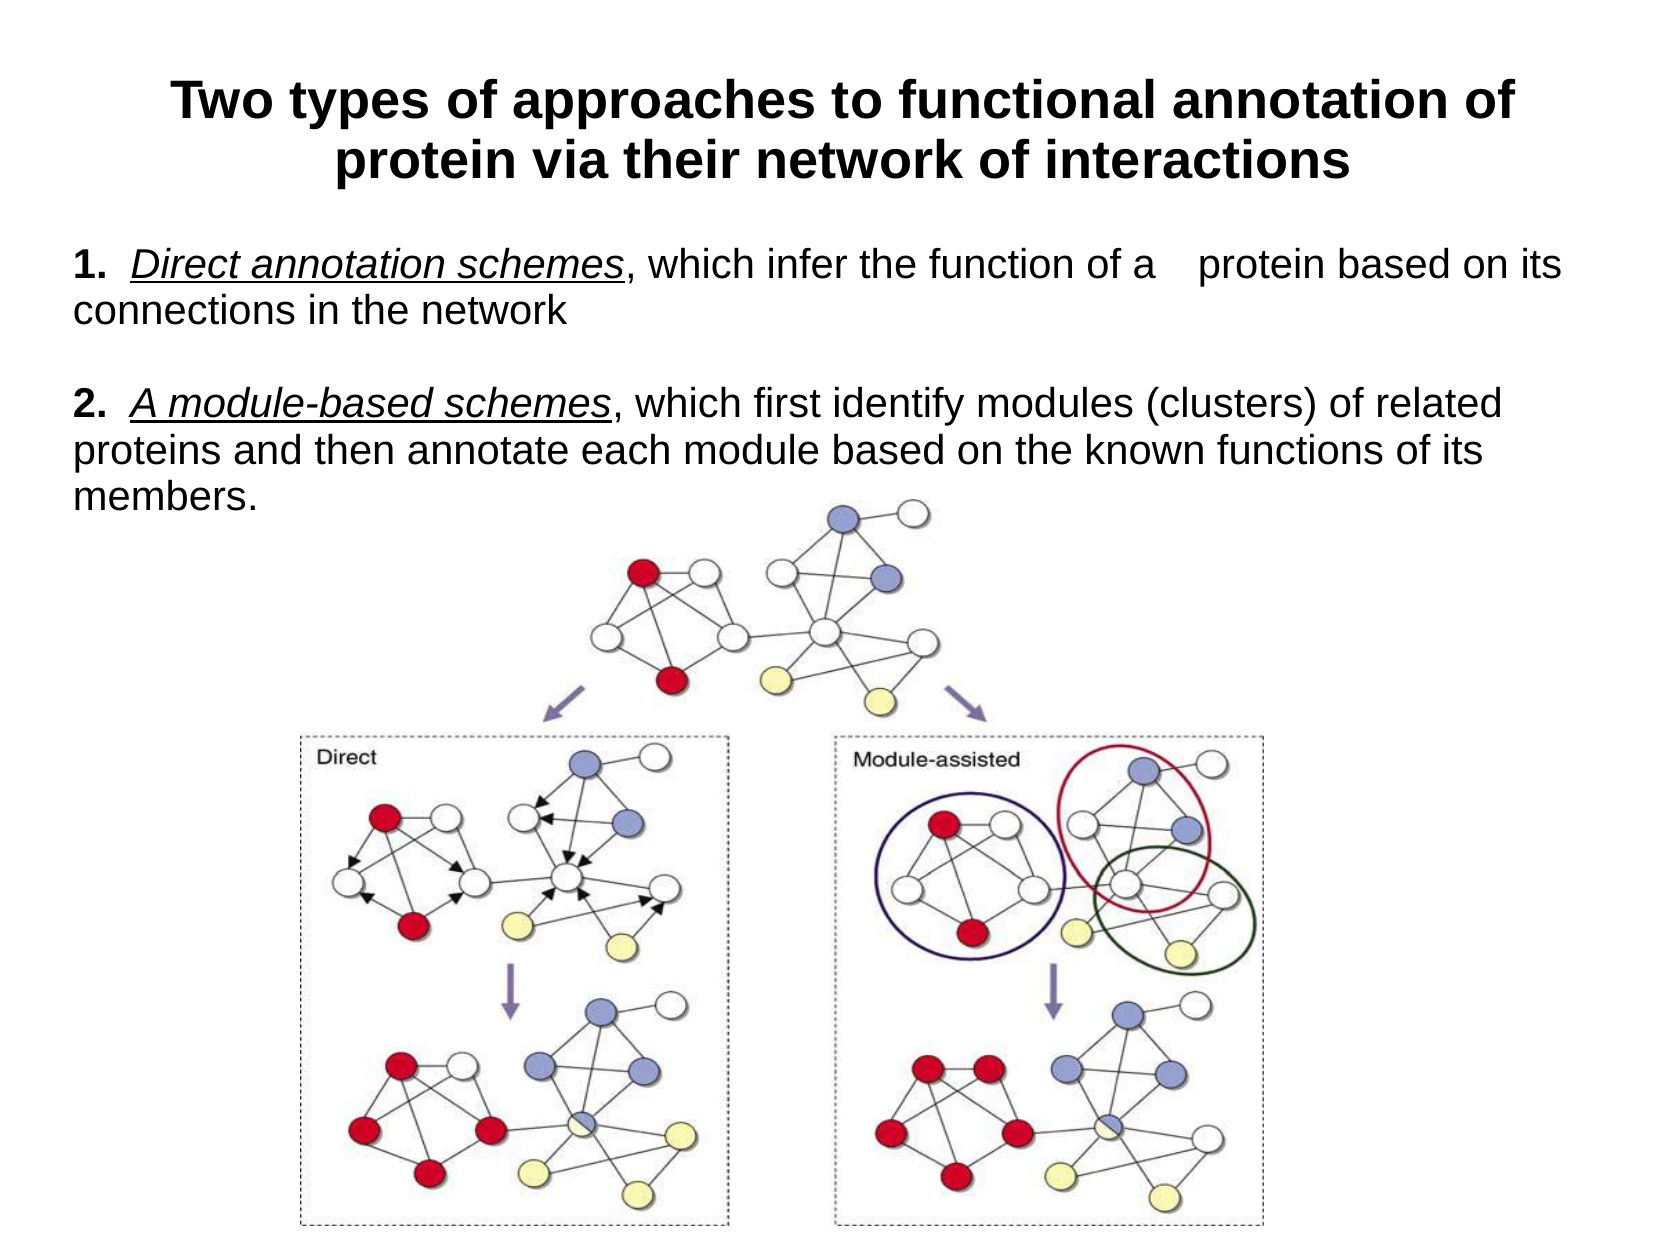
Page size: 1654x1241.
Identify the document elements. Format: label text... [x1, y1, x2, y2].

text_box 1. Direct annotation schemes, which infer the function of a protein based on its connections in the network 2. A module-based schemes, which first identify modules (clusters) of related proteins and then annotate each module based on the known functions of its members. [58, 233, 1596, 609]
picture [300, 499, 1264, 1226]
text_box Two types of approaches to functional annotation of protein via their network of interactions [75, 61, 1613, 201]
